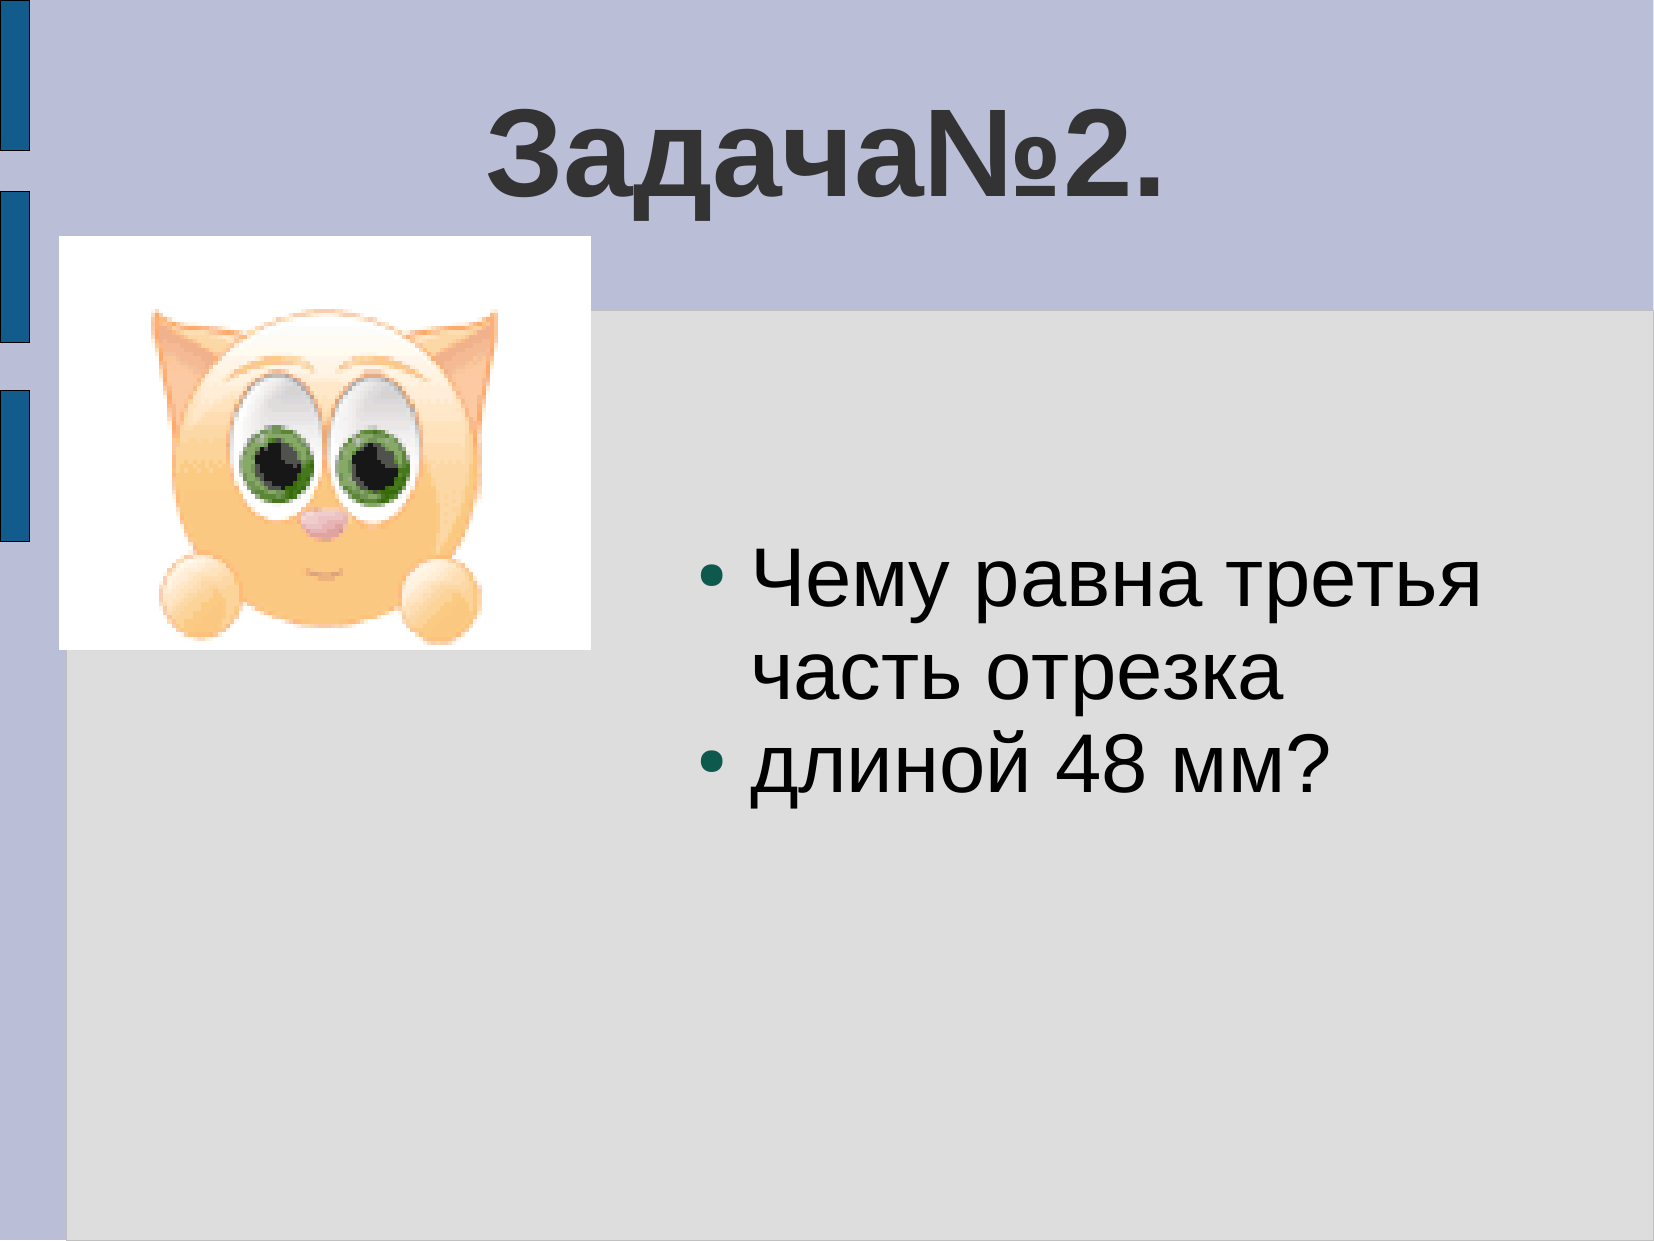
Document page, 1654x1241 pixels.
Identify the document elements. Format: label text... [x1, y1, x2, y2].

title Задача№2. [82, 56, 1571, 250]
list Чему равна третья часть отрезка длиной 48 мм? [679, 531, 1572, 1094]
picture [59, 236, 591, 650]
